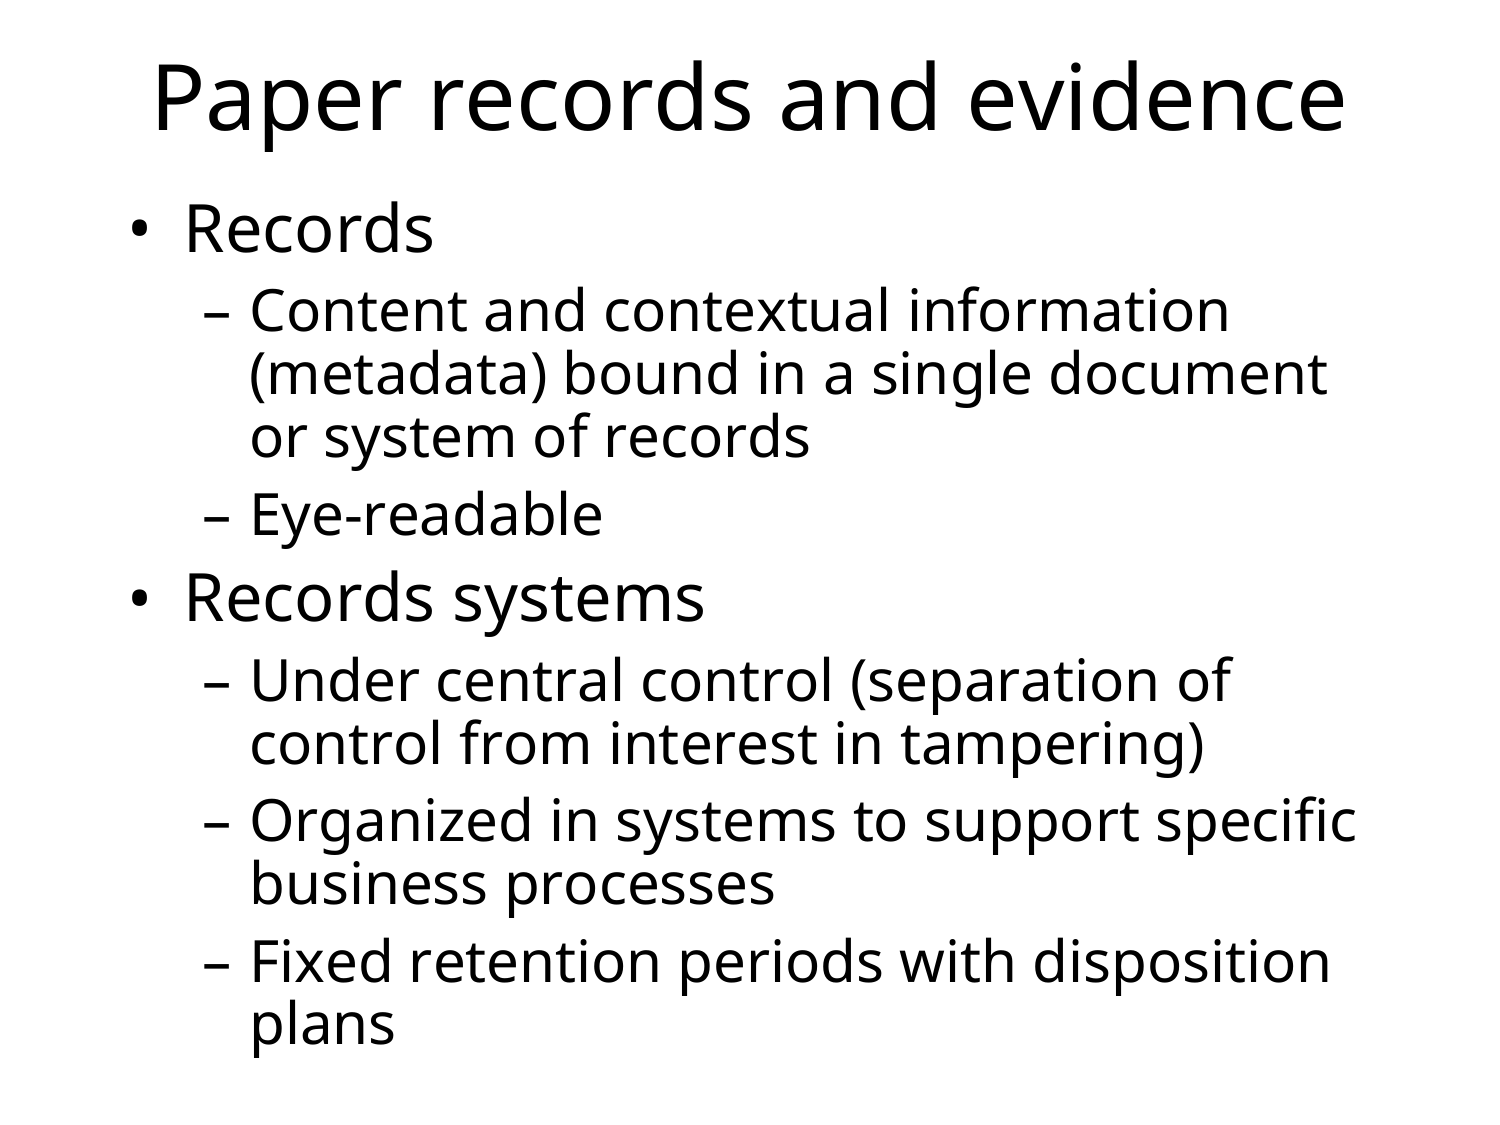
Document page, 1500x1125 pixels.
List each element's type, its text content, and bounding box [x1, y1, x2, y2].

title Paper records and evidence [112, 0, 1388, 187]
list Records Content and contextual information (metadata) bound in a single document or system of records Eye-readable Records systems Under central control (separation of control from interest in tampering) Organized in systems to support specific business processes Fixed retention periods with disposition plans [112, 187, 1388, 1101]
